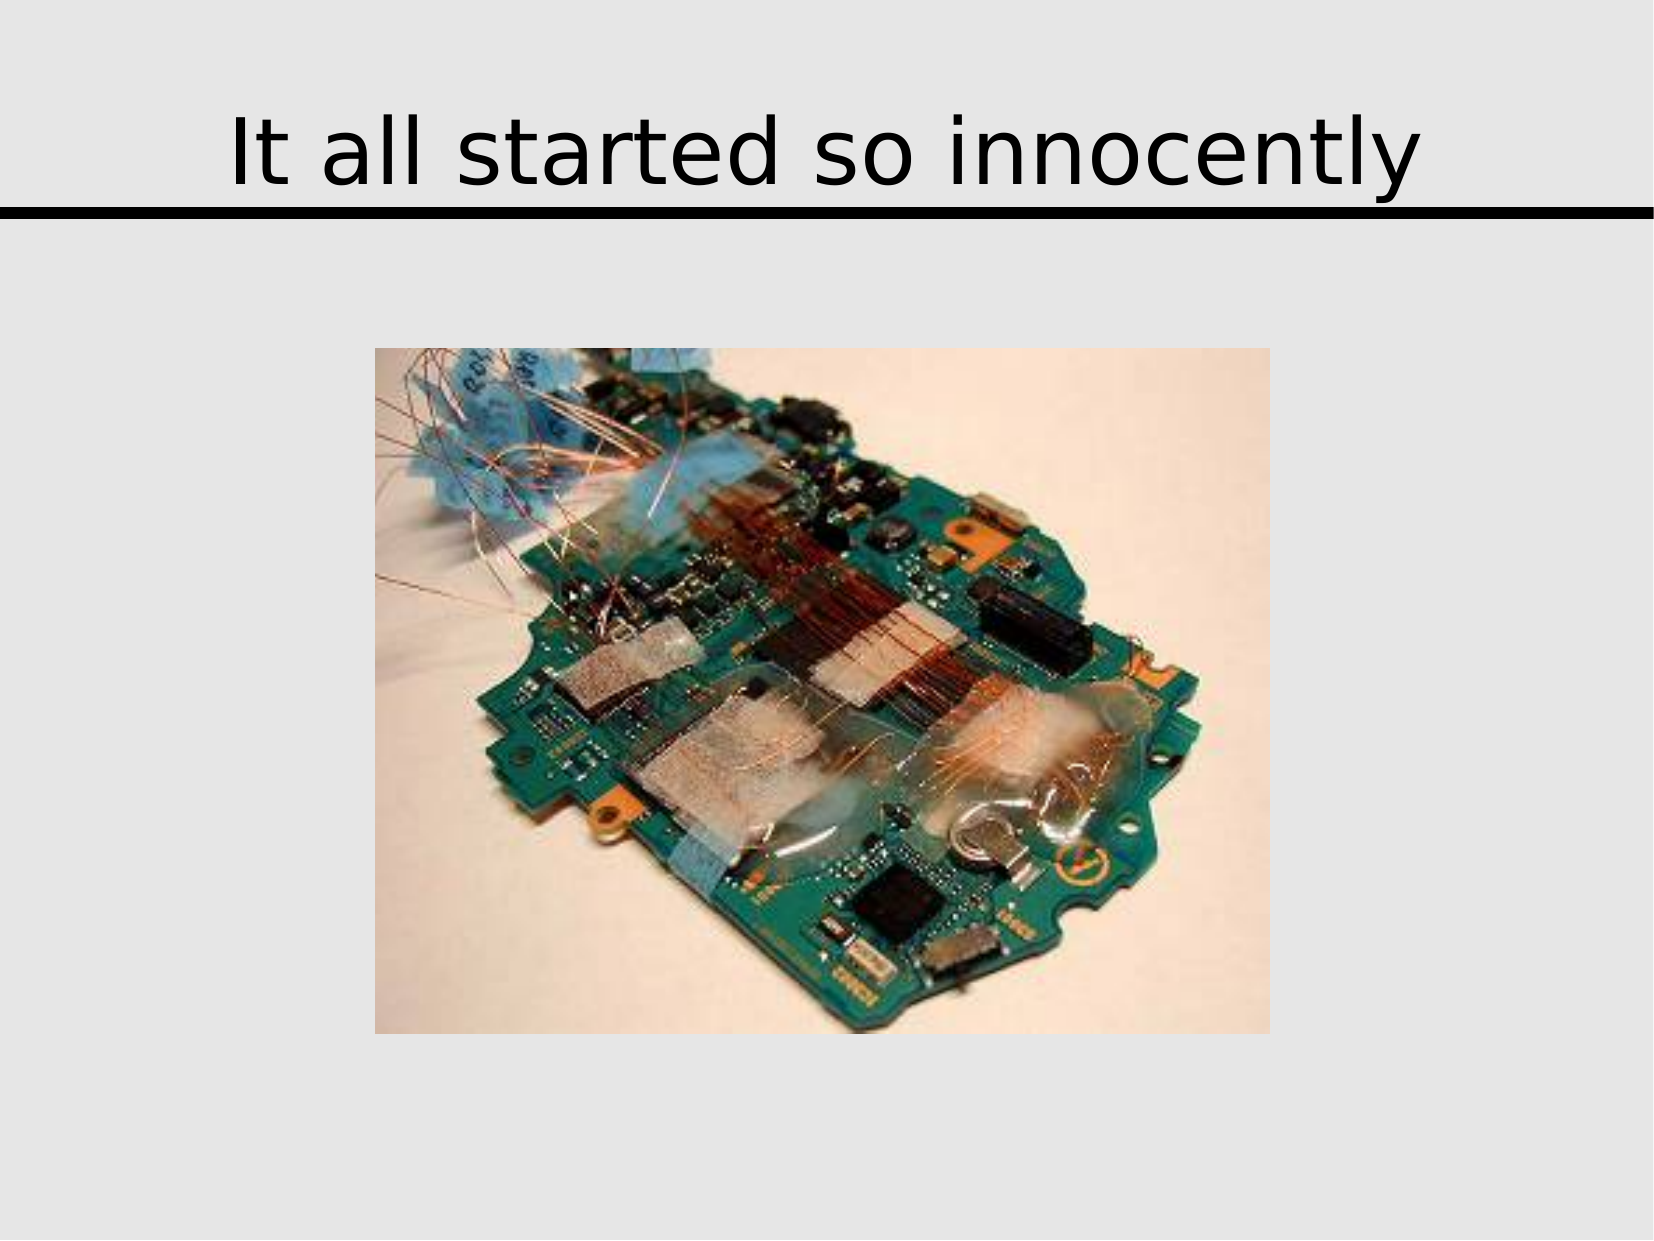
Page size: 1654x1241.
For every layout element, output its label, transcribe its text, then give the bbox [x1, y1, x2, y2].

picture [375, 348, 1270, 1034]
title It all started so innocently [82, 49, 1571, 257]
